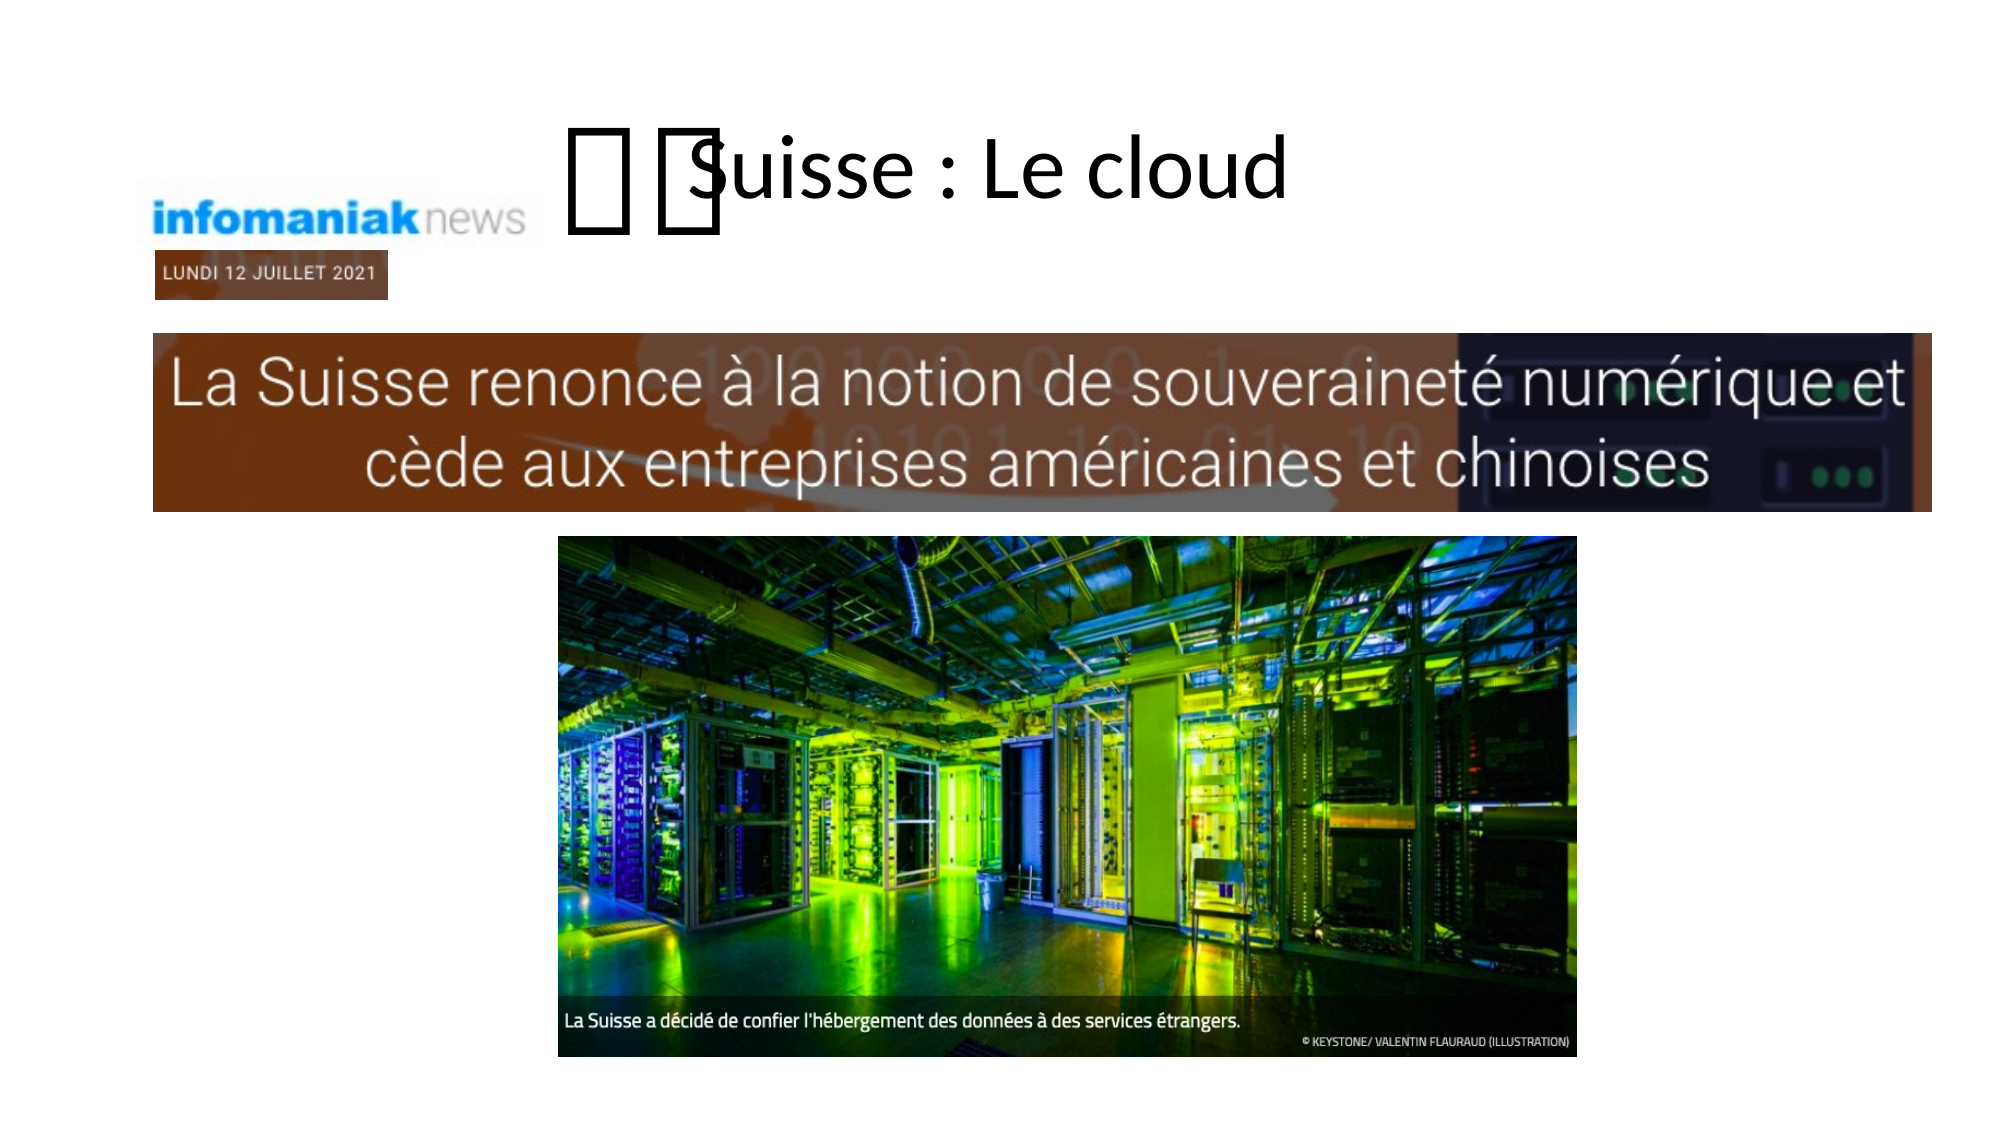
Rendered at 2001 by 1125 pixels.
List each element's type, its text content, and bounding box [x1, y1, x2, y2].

picture [558, 875, 571, 882]
text_box 🇨🇭 [540, 78, 750, 273]
picture [558, 536, 1577, 1057]
title Suisse : Le cloud [137, 59, 1863, 278]
picture [153, 333, 1932, 512]
picture [155, 250, 388, 300]
picture [558, 899, 562, 918]
